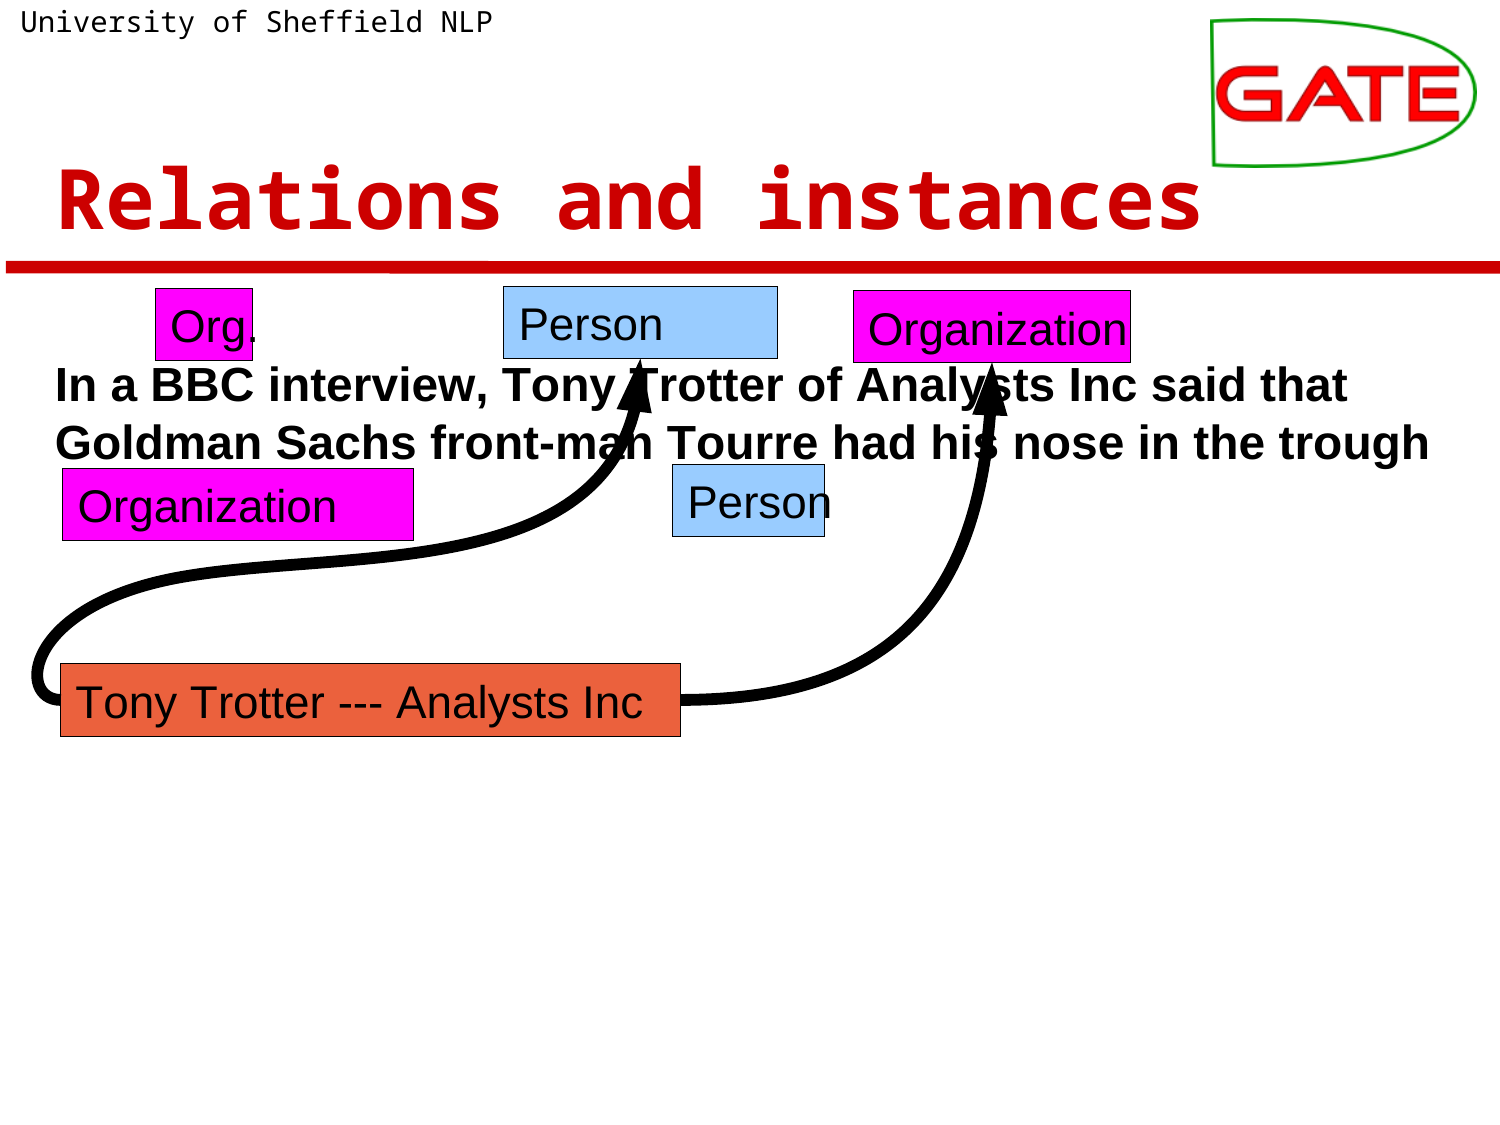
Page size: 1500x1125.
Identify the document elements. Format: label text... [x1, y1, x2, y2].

text_box Person [672, 477, 825, 537]
text_box Person [503, 286, 778, 346]
text_box In a BBC interview, Tony Trotter of Analysts Inc said that Goldman Sachs front-man Tourre had his nose in the trough [40, 346, 1477, 477]
text_box Org. [155, 288, 253, 346]
text_box Organization [62, 477, 414, 541]
picture [1210, 18, 1477, 168]
text_box Org. [226, 320, 238, 339]
text_box Tony Trotter --- Analysts Inc [60, 663, 681, 737]
text_box Organization [853, 290, 1131, 346]
title Relations and instances [41, 37, 1391, 254]
